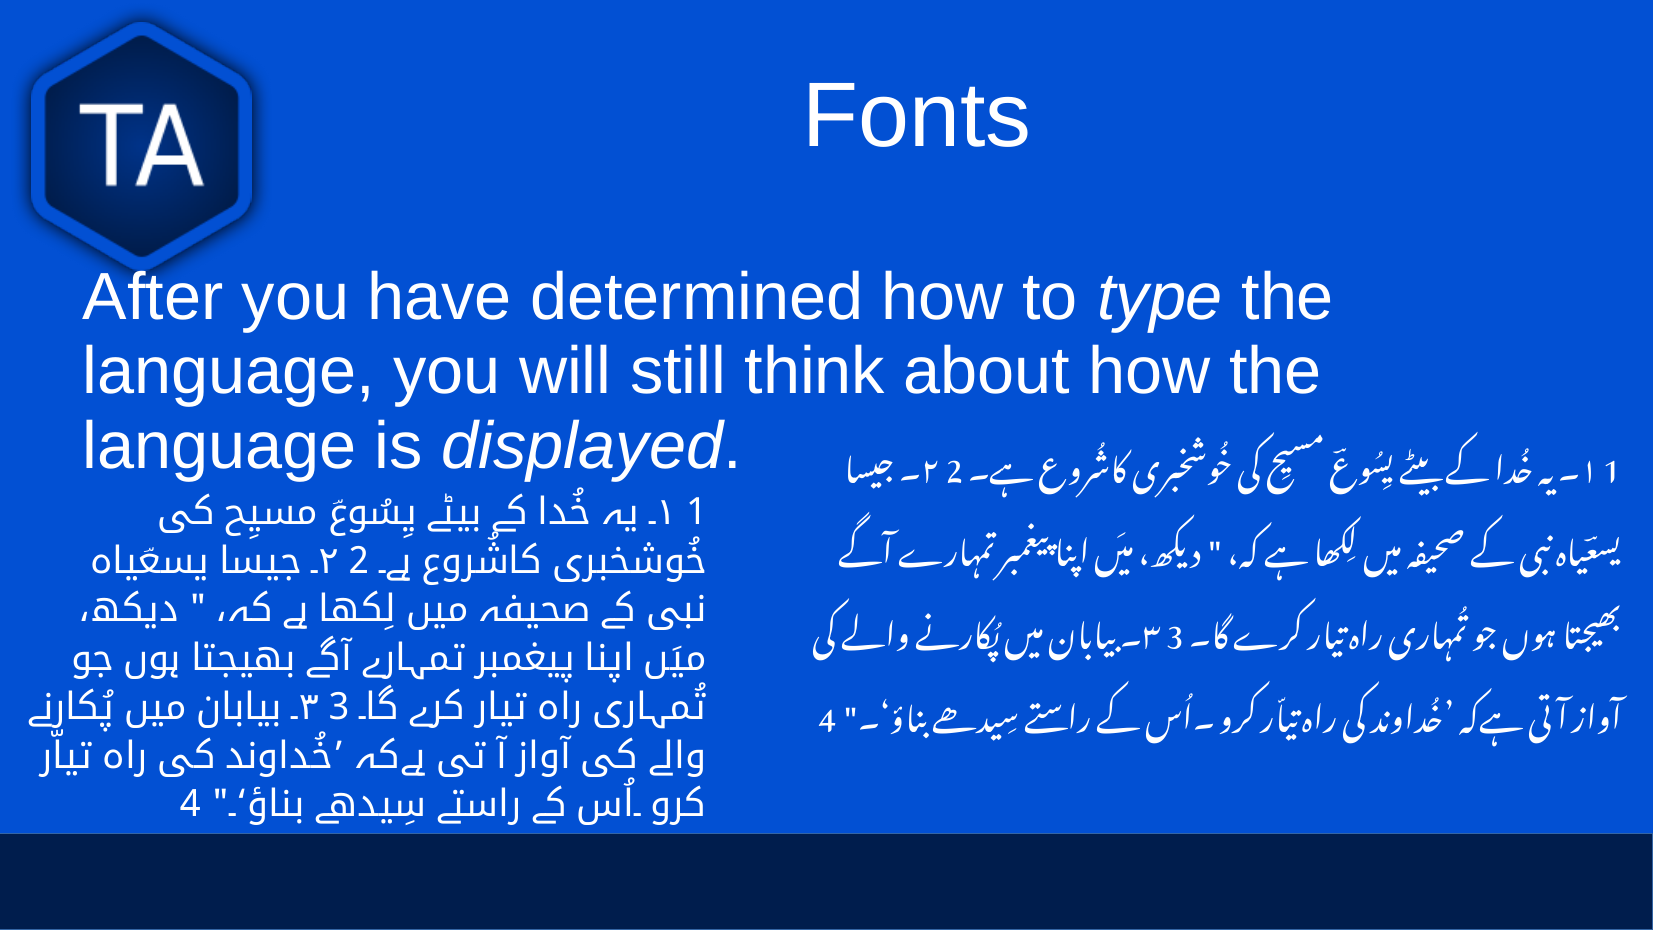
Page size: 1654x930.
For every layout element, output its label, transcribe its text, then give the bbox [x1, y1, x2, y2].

list After you have determined how to type the language, you will still think about how the language is displayed. [82, 258, 1571, 757]
text_box 1 ۱۔ یہ خُدا کے بیٹے یِسُوعؔ مسیِح کی خُوشخبری کاشُروع ہے۔ 2 ۲۔ جیسا یسعؔیاہ نبی کے صحیفہ میں لِکھا ہے کہ، " دیکھ، میَں اپنا پیغمبر تمہارے آگے بھیجتا ہوں جو تُمہاری راہ تیار کرے گا۔ 3 ۳۔ بیابان میں پُکارنے والے کی آواز آ تی ہےکہ ’خُداوند کی راہ تیاّر کرو ۔اُس کے راستے سِیدھے بناؤ‘۔" 4 [11, 483, 722, 811]
picture [31, 22, 252, 271]
title Fonts [263, 37, 1571, 193]
text_box 1 ۱۔ یہ خُدا کے بیٹے یِسُوعؔ مسیِح کی خُوشخبری کاشُروع ہے۔ 2 ۲۔ جیسا یسعؔیاہ نبی کے صحیفہ میں لِکھا ہے کہ، " دیکھ، میَں اپنا پیغمبر تمہارے آگے بھیجتا ہوں جو تُمہاری راہ تیار کرے گا۔ 3 ۳۔ بیابان میں پُکارنے والے کی آواز آ تی ہےکہ ’خُداوند کی راہ تیاّر کرو ۔اُس کے راستے سِیدھے بناؤ‘۔" 4 [782, 412, 1637, 776]
